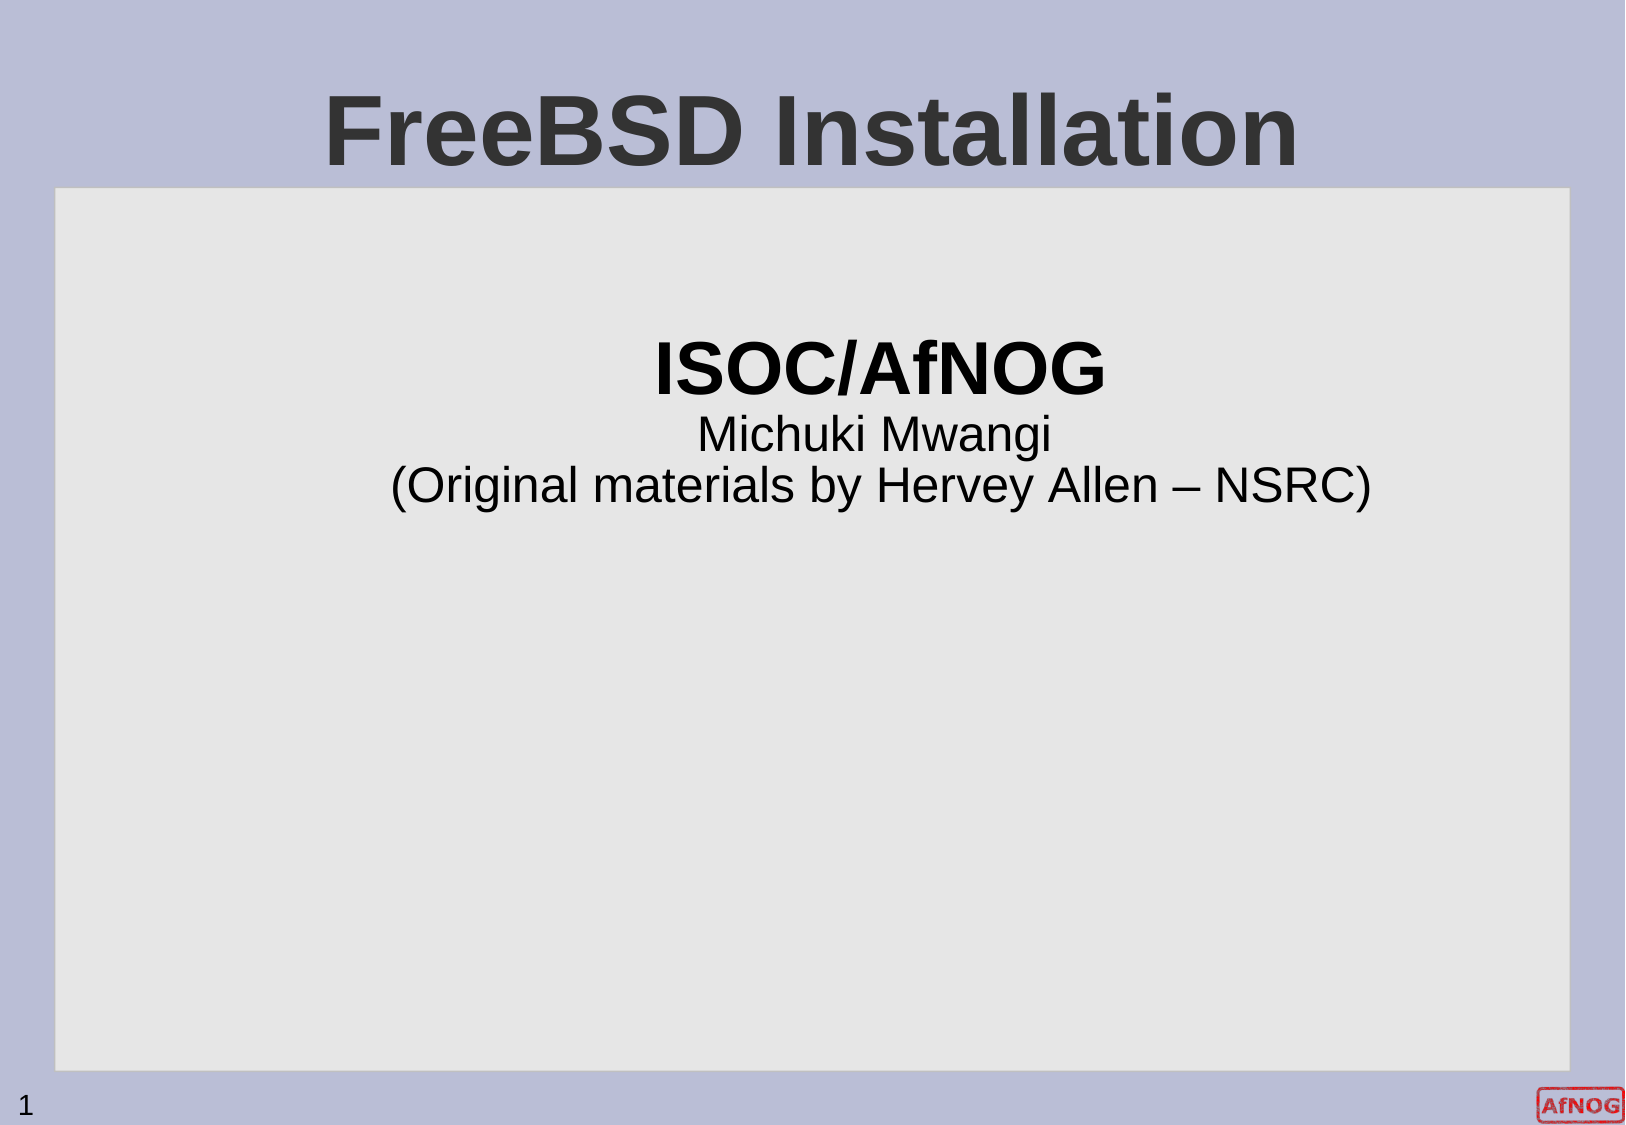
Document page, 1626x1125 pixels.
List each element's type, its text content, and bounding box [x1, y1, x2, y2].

picture [1535, 1085, 1626, 1125]
text_box ISOC/AfNOG Michuki Mwangi (Original materials by Hervey Allen – NSRC) [362, 324, 1401, 963]
text_box FreeBSD Installation [54, 44, 1571, 215]
